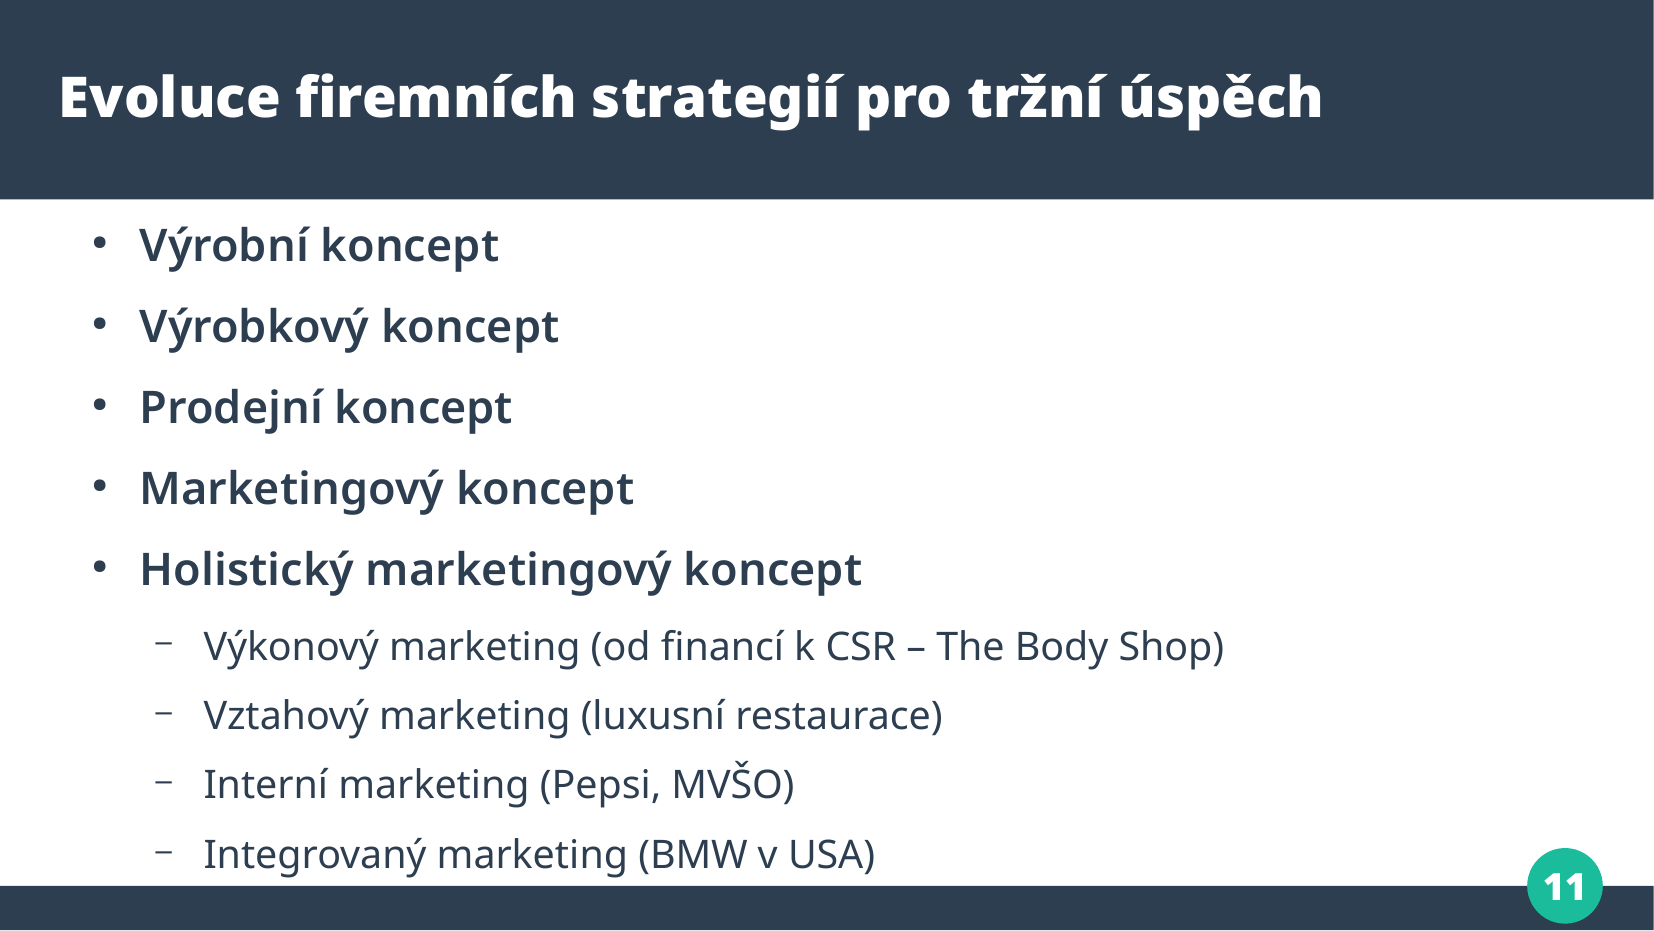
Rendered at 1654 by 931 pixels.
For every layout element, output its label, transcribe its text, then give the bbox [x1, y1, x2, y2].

title Evoluce firemních strategií pro tržní úspěch [59, 37, 1595, 155]
list Výrobní koncept Výrobkový koncept Prodejní koncept Marketingový koncept Holistický marketingový koncept Výkonový marketing (od financí k CSR – The Body Shop) Vztahový marketing (luxusní restaurace) Interní marketing (Pepsi, MVŠO) Integrovaný marketing (BMW v USA) [75, 213, 1612, 886]
